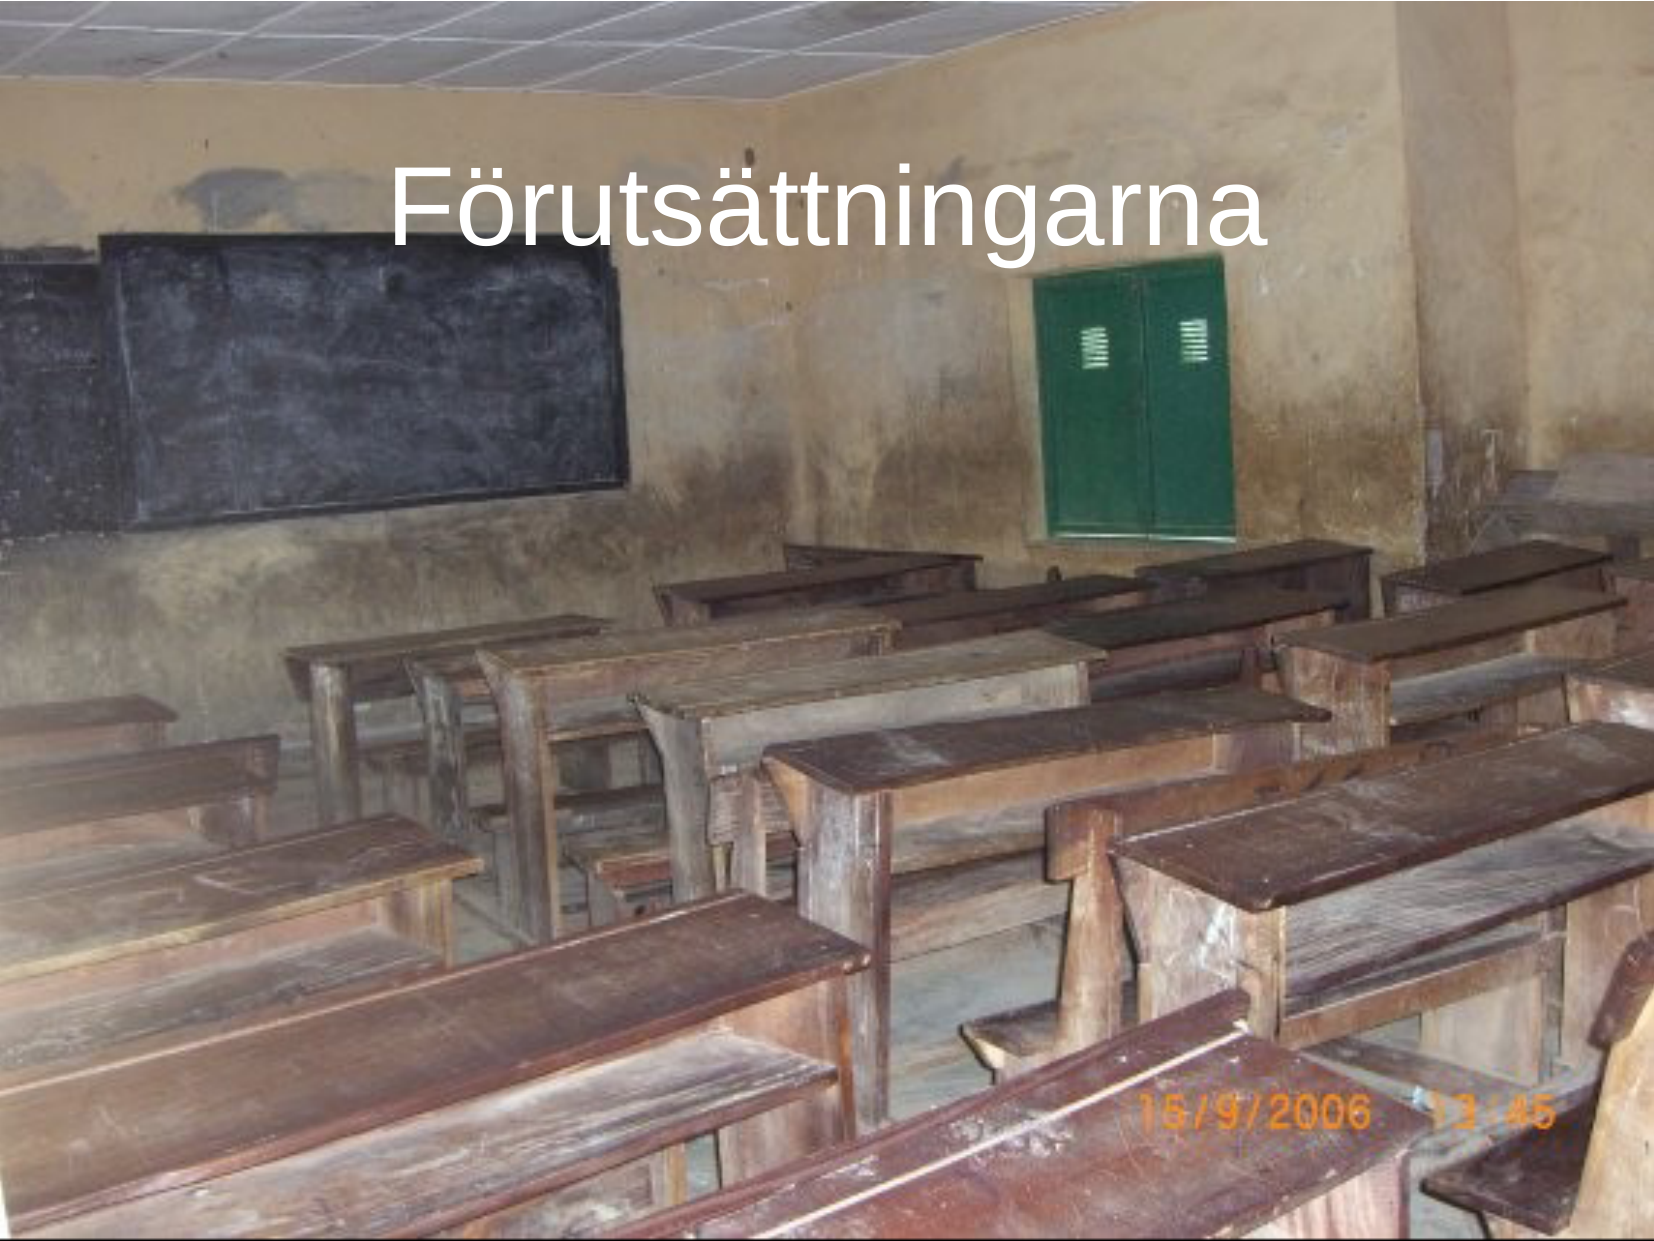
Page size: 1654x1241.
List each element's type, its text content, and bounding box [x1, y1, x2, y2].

title Förutsättningarna [121, 102, 1534, 310]
picture [0, 1, 1654, 1241]
